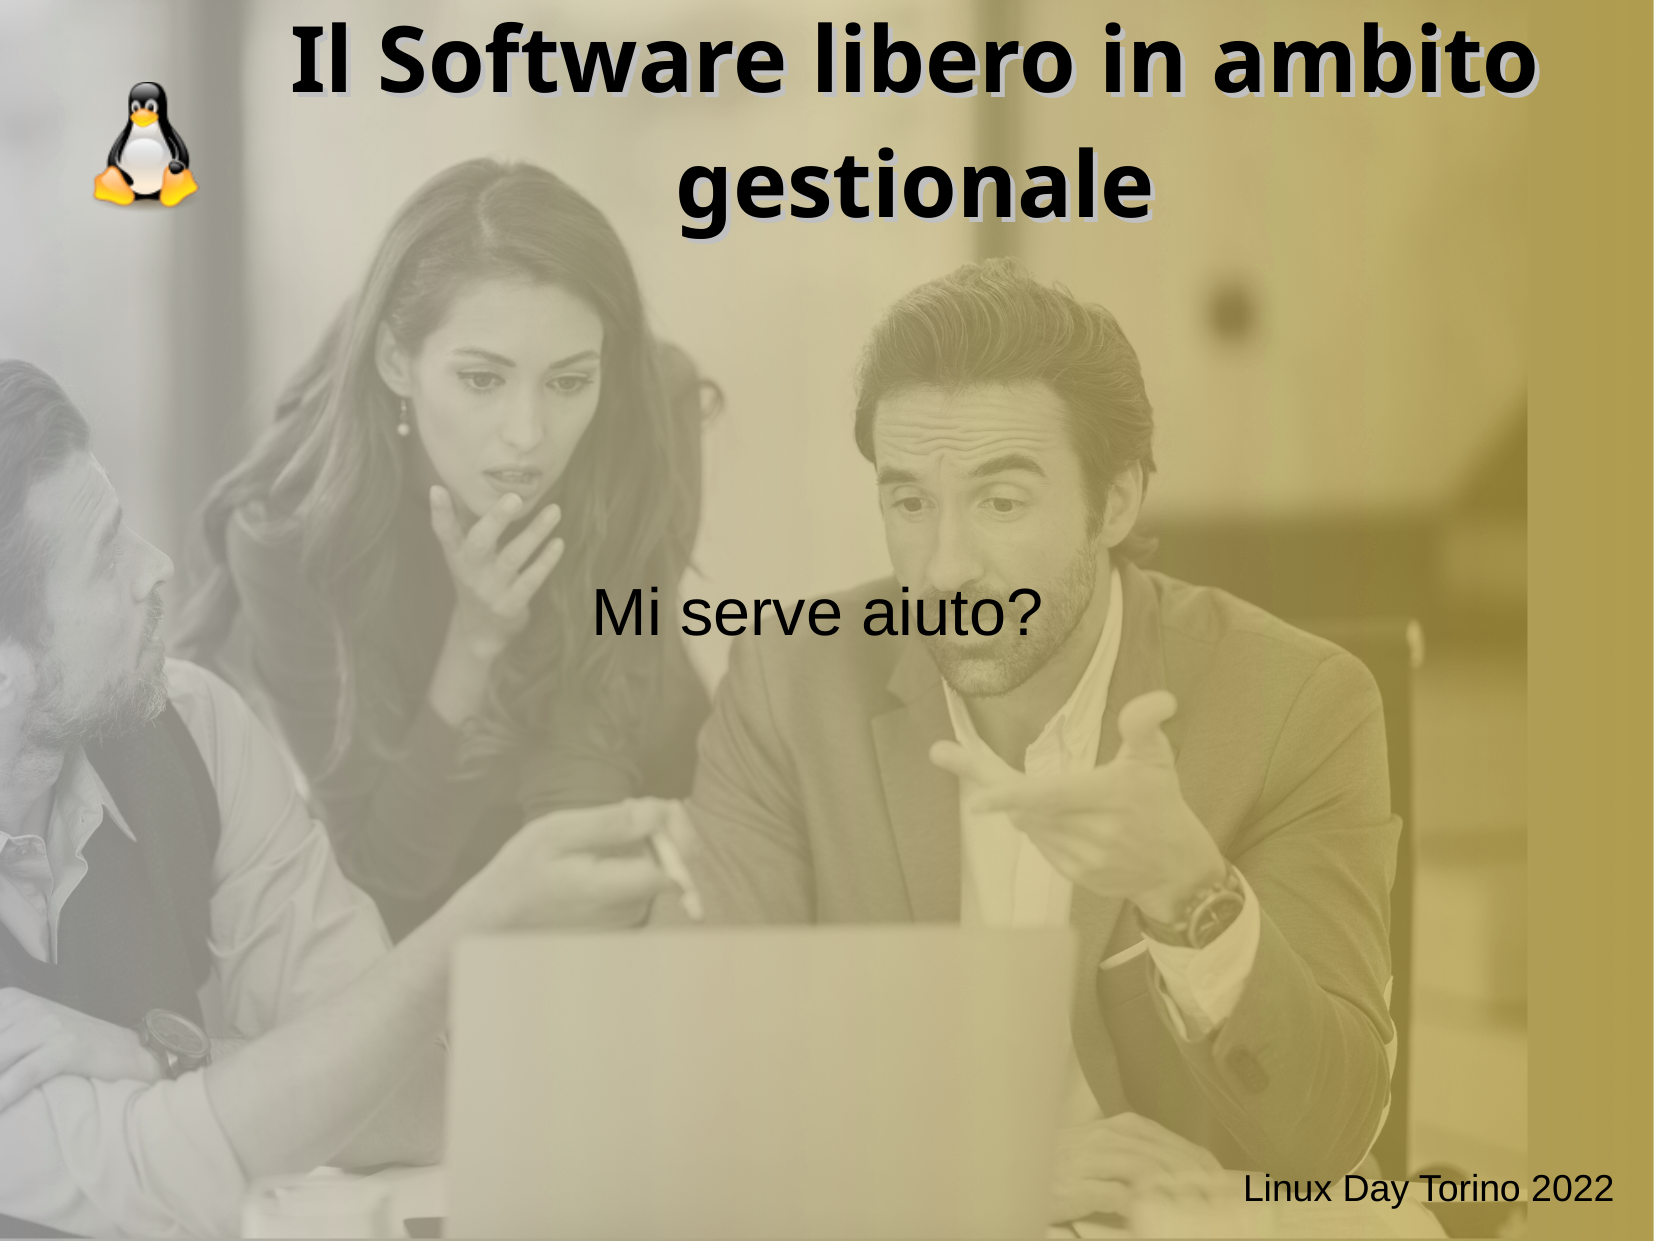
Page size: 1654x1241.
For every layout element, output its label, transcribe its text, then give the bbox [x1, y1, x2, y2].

text_box Linux Day Torino 2022 [1228, 1159, 1630, 1217]
picture [0, 0, 1654, 1241]
title Il Software libero in ambito gestionale [259, 17, 1571, 222]
subtitle Mi serve aiuto? [82, 290, 1571, 1010]
